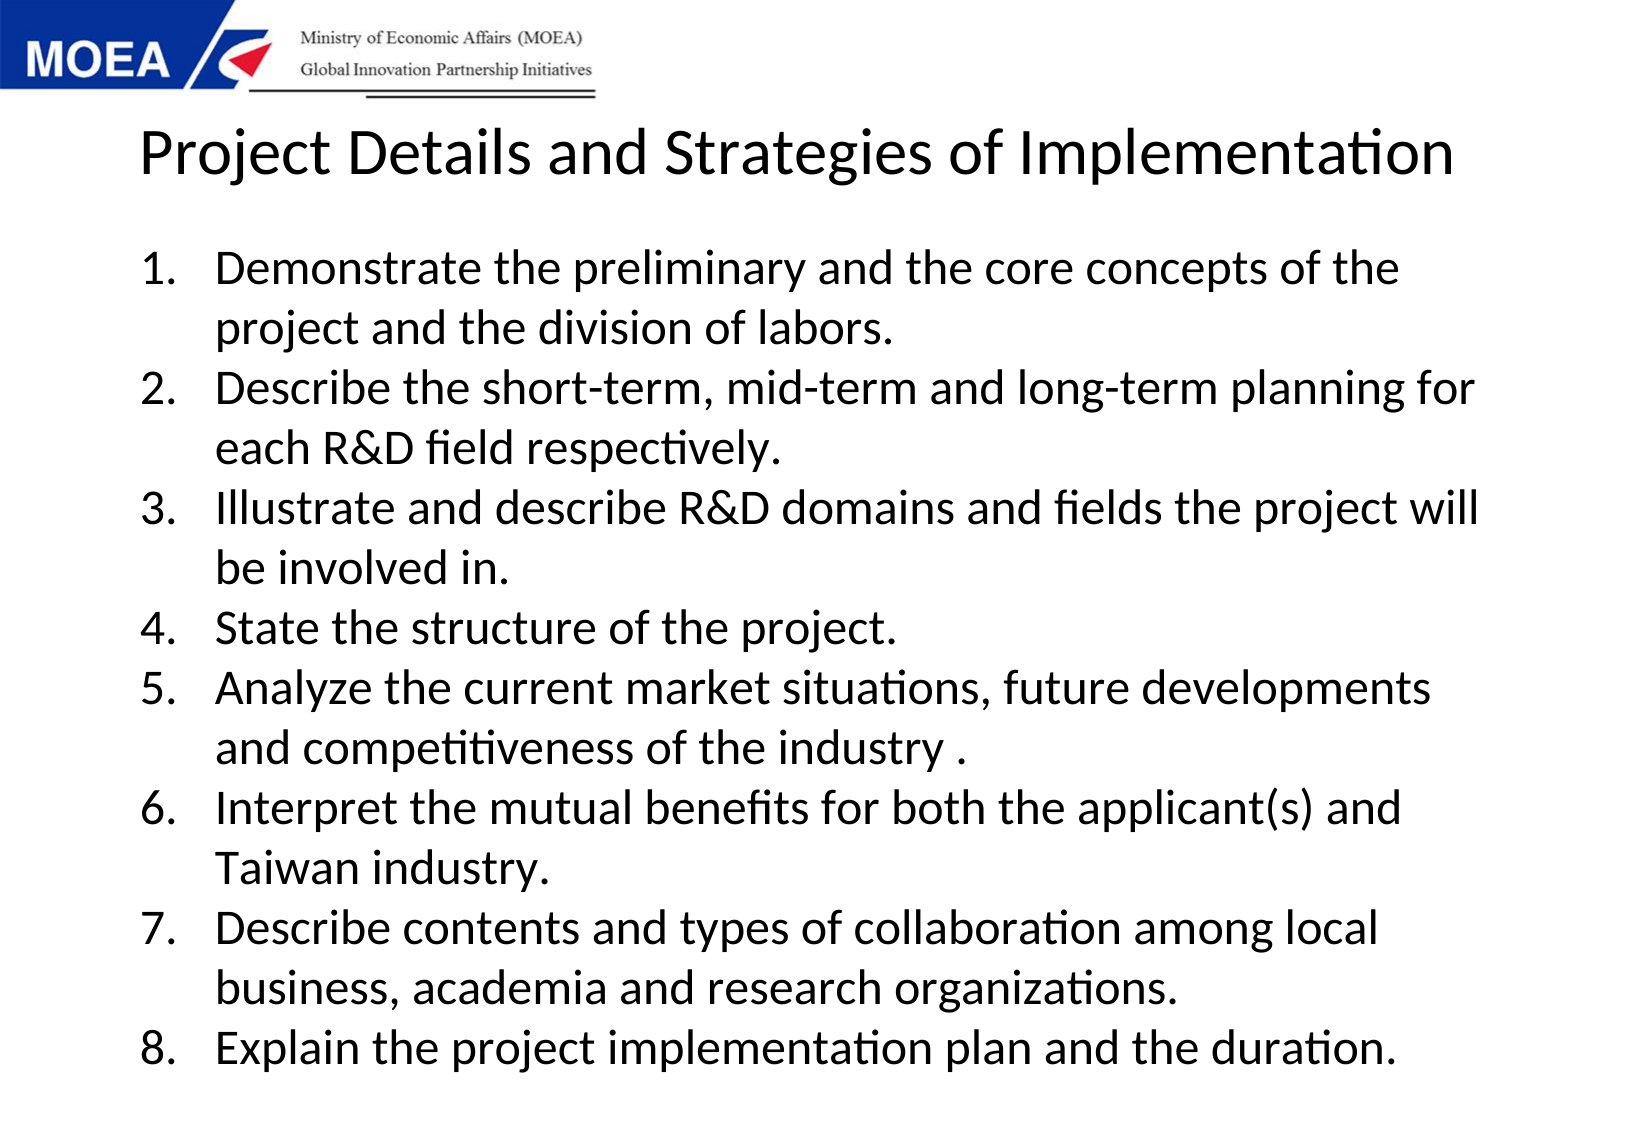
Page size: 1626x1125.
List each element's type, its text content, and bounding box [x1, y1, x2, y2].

text_box Demonstrate the preliminary and the core concepts of the project and the division of labors. Describe the short-term, mid-term and long-term planning for each R&D field respectively. Illustrate and describe R&D domains and fields the project will be involved in. State the structure of the project. Analyze the current market situations, future developments and competitiveness of the industry . Interpret the mutual benefits for both the applicant(s) and Taiwan industry. Describe contents and types of collaboration among local business, academia and research organizations. Explain the project implementation plan and the duration. [124, 227, 1501, 1001]
picture [0, 0, 1626, 1125]
title Project Details and Strategies of Implementation [125, 99, 1496, 194]
